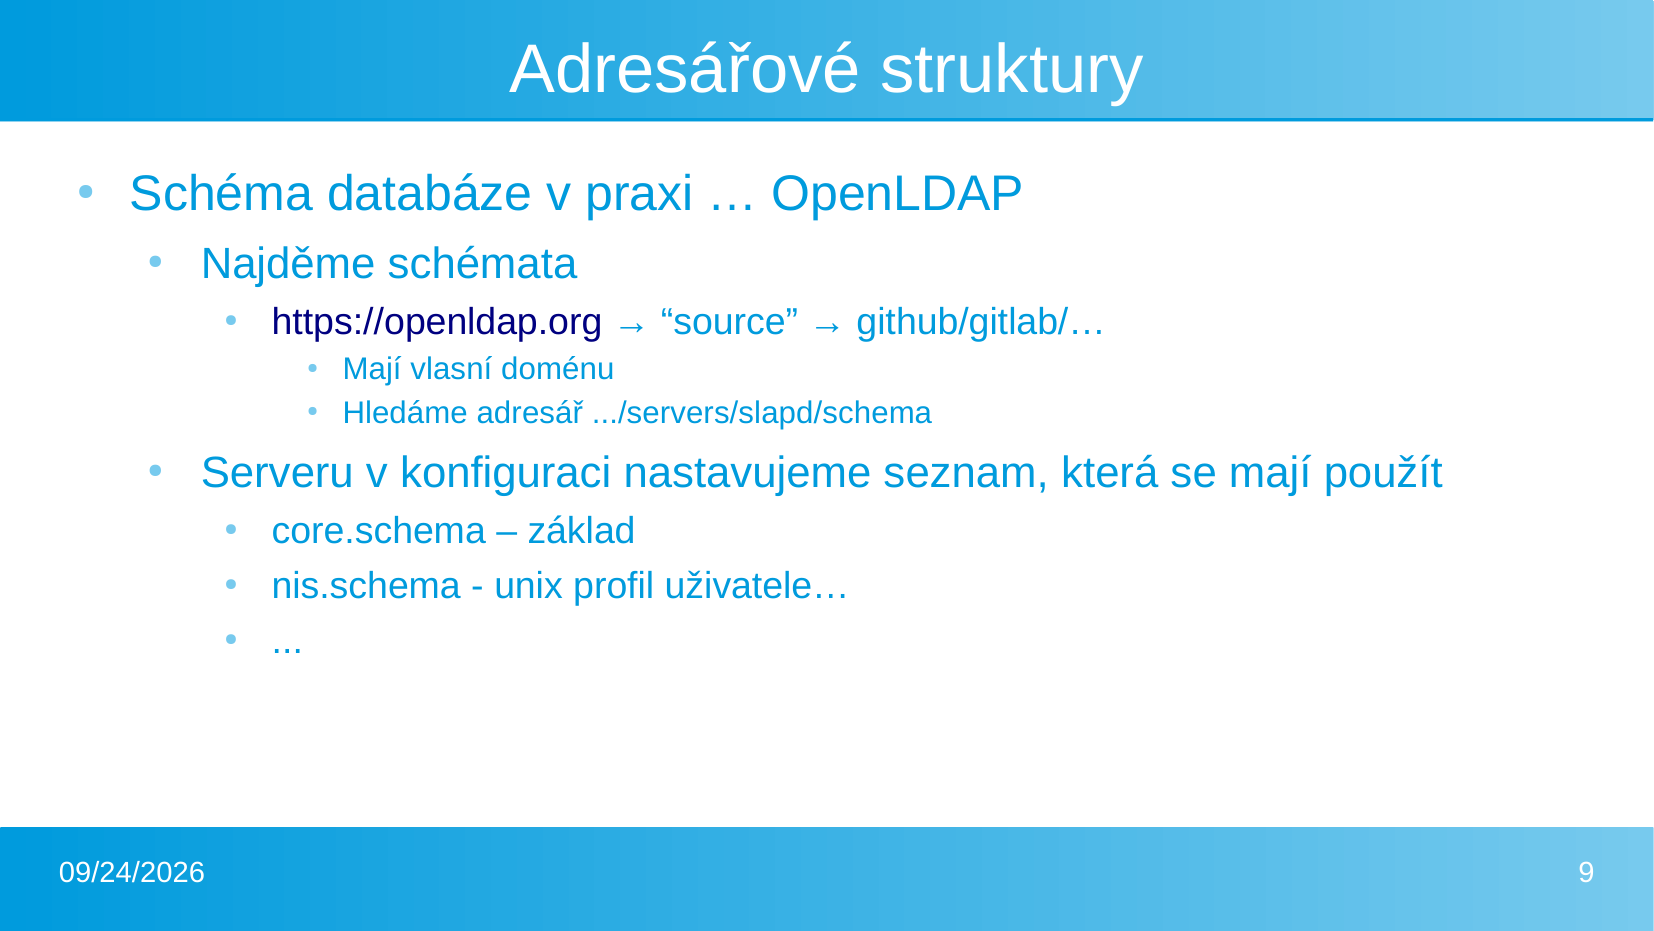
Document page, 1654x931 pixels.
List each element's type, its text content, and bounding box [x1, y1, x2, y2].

title Adresářové struktury [59, 29, 1595, 108]
list Schéma databáze v praxi … OpenLDAP Najděme schémata https://openldap.org → “source” → github/gitlab/… Mají vlasní doménu Hledáme adresář .../servers/slapd/schema Serveru v konfiguraci nastavujeme seznam, která se mají použít core.schema – základ nis.schema - unix profil uživatele… ... [59, 165, 1595, 756]
